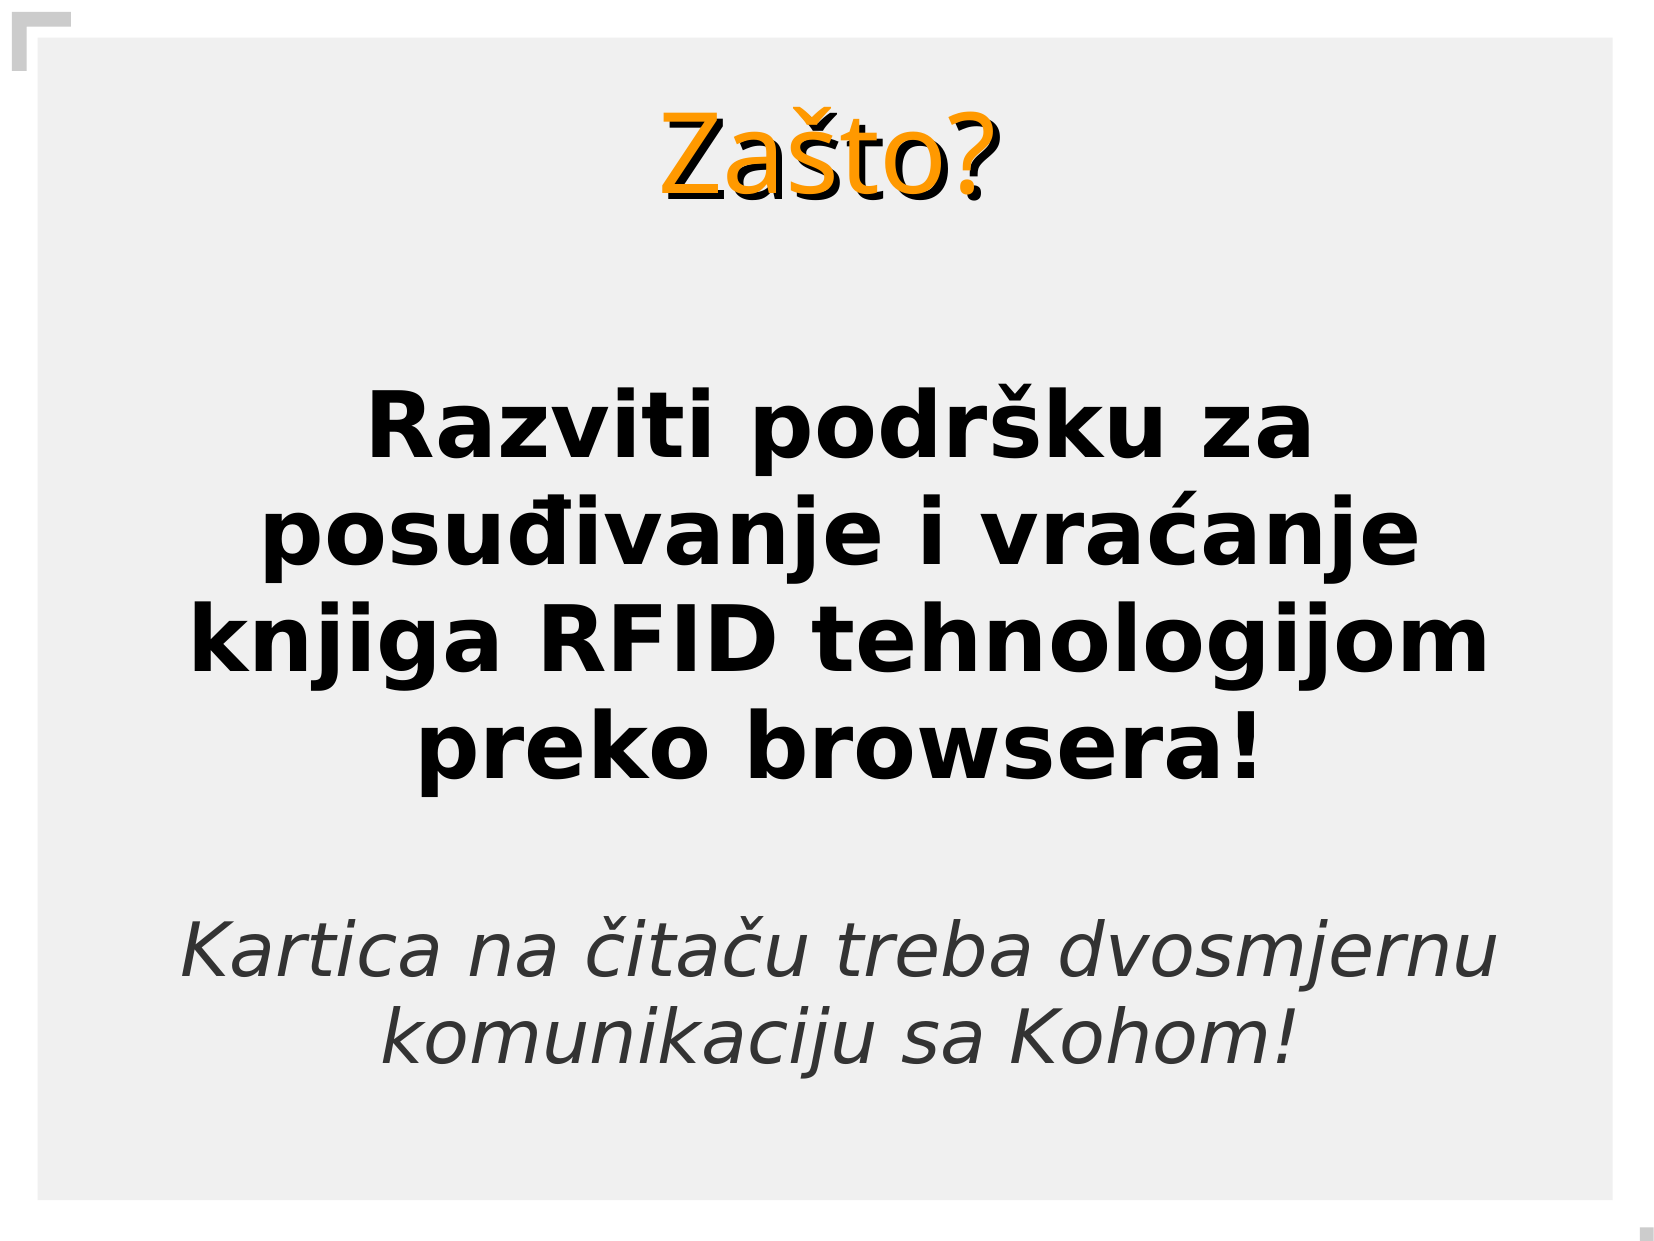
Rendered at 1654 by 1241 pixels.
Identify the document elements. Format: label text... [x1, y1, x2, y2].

title Zašto? [121, 46, 1534, 254]
subtitle Razviti podršku za posuđivanje i vraćanje knjiga RFID tehnologijom preko browsera! Kartica na čitaču treba dvosmjernu komunikaciju sa Kohom! [121, 322, 1561, 1132]
